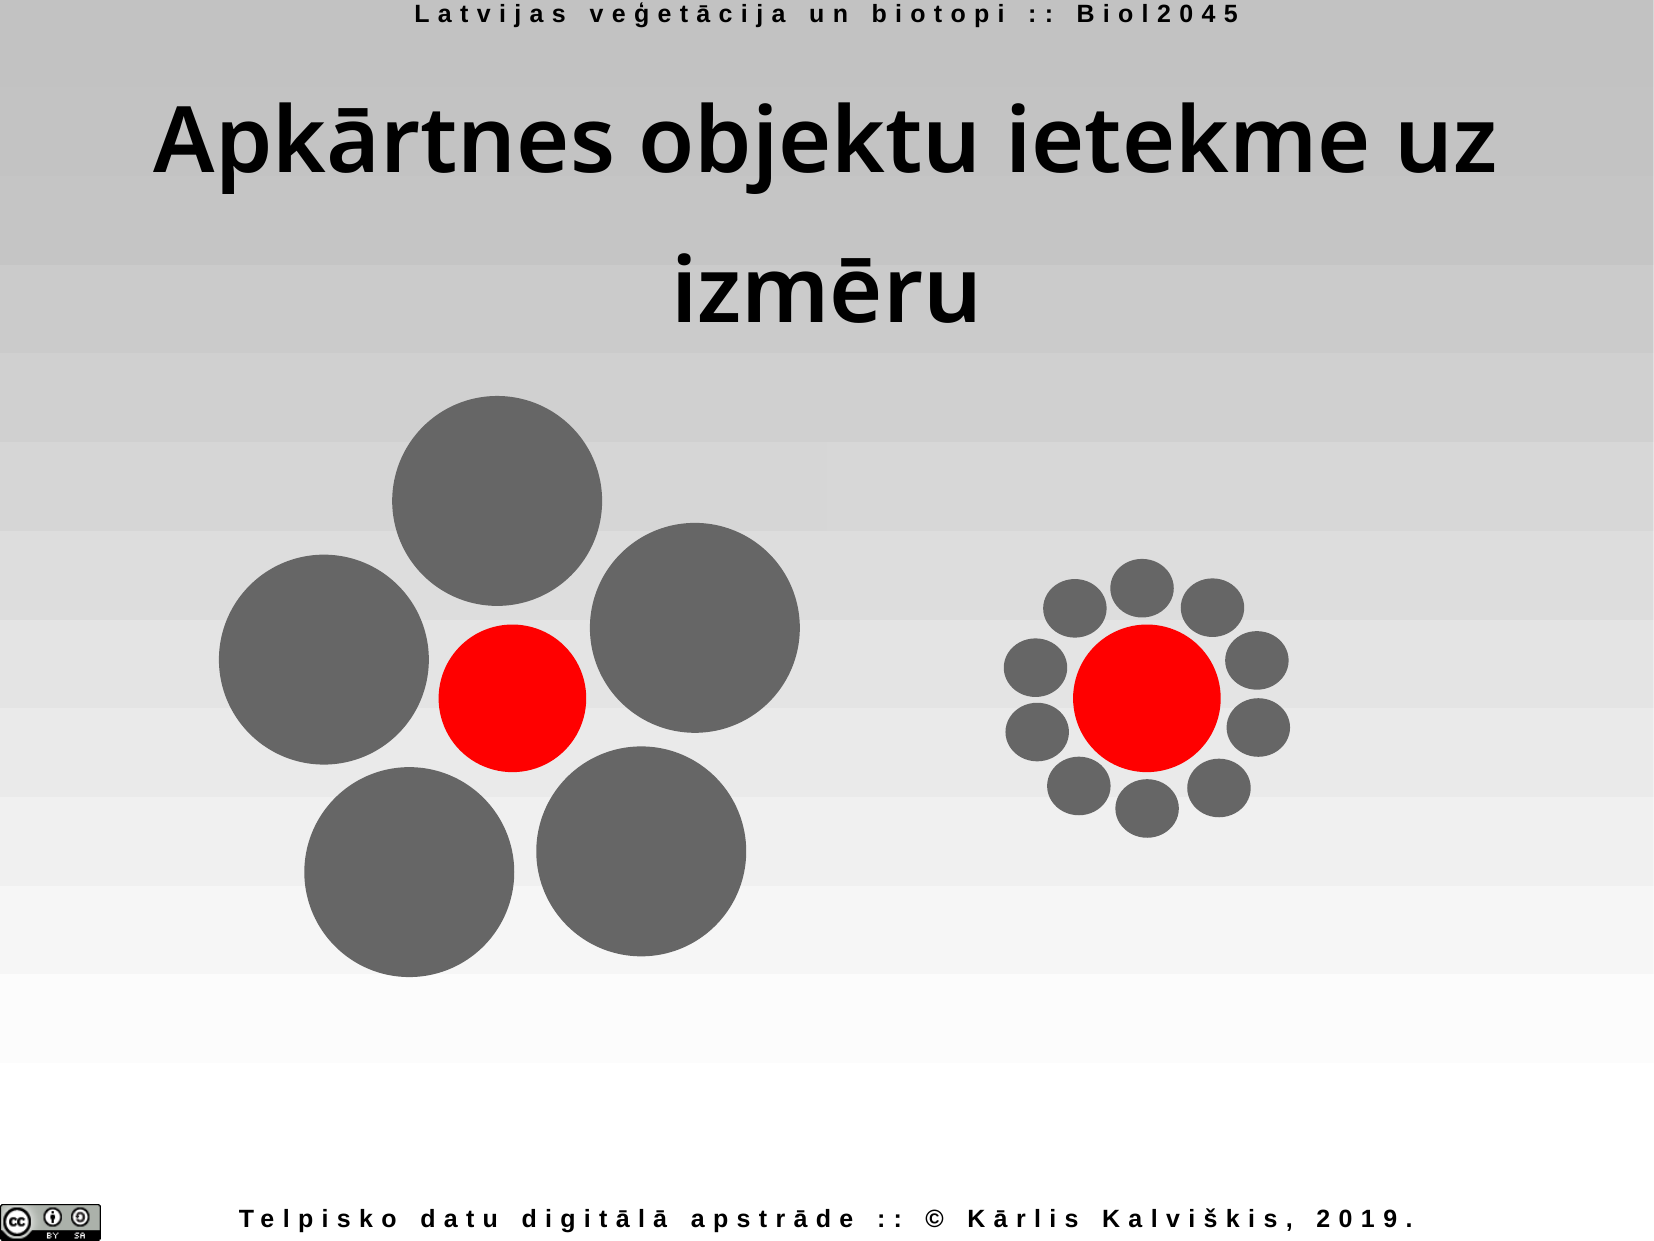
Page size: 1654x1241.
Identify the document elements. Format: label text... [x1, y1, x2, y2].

text_box [1073, 624, 1221, 773]
picture [0, 0, 1654, 1241]
text_box [589, 522, 800, 733]
text_box [304, 767, 515, 978]
text_box [1047, 756, 1111, 816]
text_box [438, 624, 587, 773]
text_box [218, 554, 429, 765]
text_box [392, 395, 603, 606]
title Apkārtnes objektu ietekme uz izmēru [29, 49, 1625, 296]
text_box [1003, 638, 1068, 697]
text_box [1005, 702, 1069, 762]
text_box [1110, 558, 1174, 618]
text_box [1187, 758, 1251, 818]
text_box [536, 746, 747, 957]
text_box [1225, 631, 1289, 690]
text_box [1180, 578, 1245, 637]
text_box [1115, 779, 1179, 838]
text_box [1043, 579, 1107, 638]
text_box [1226, 698, 1291, 757]
